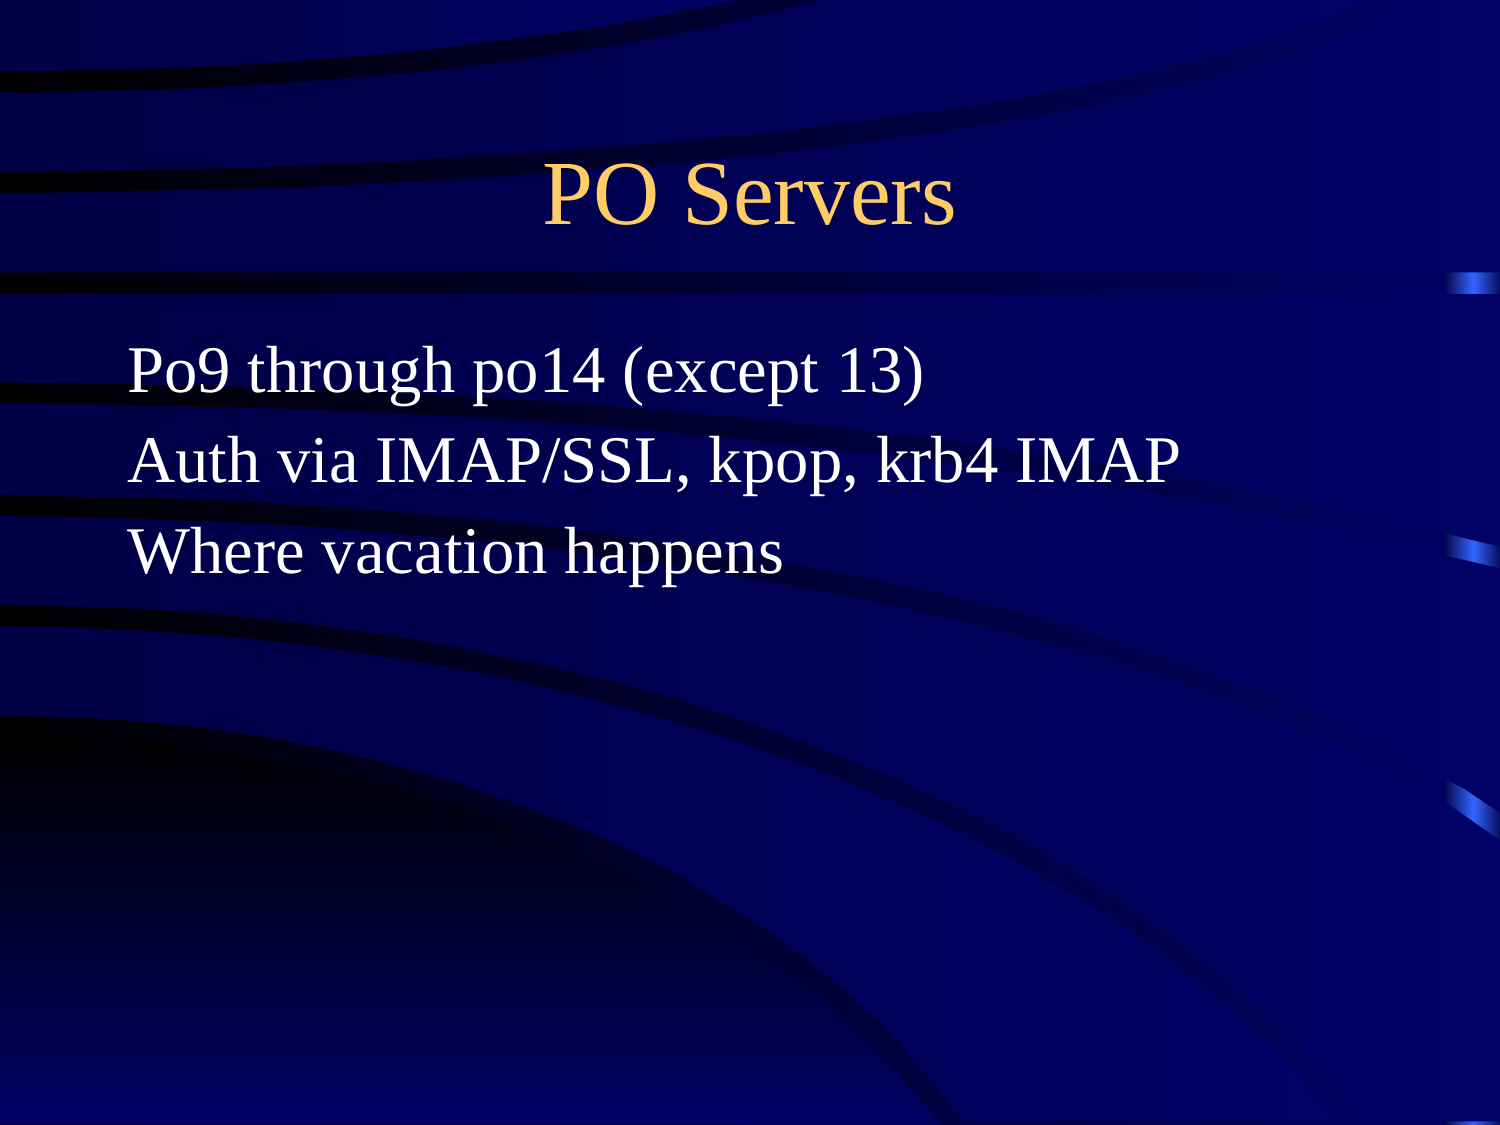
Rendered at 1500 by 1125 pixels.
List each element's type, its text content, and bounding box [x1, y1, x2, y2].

list Po9 through po14 (except 13) Auth via IMAP/SSL, kpop, krb4 IMAP Where vacation happens [112, 324, 1388, 1001]
title PO Servers [112, 99, 1388, 288]
